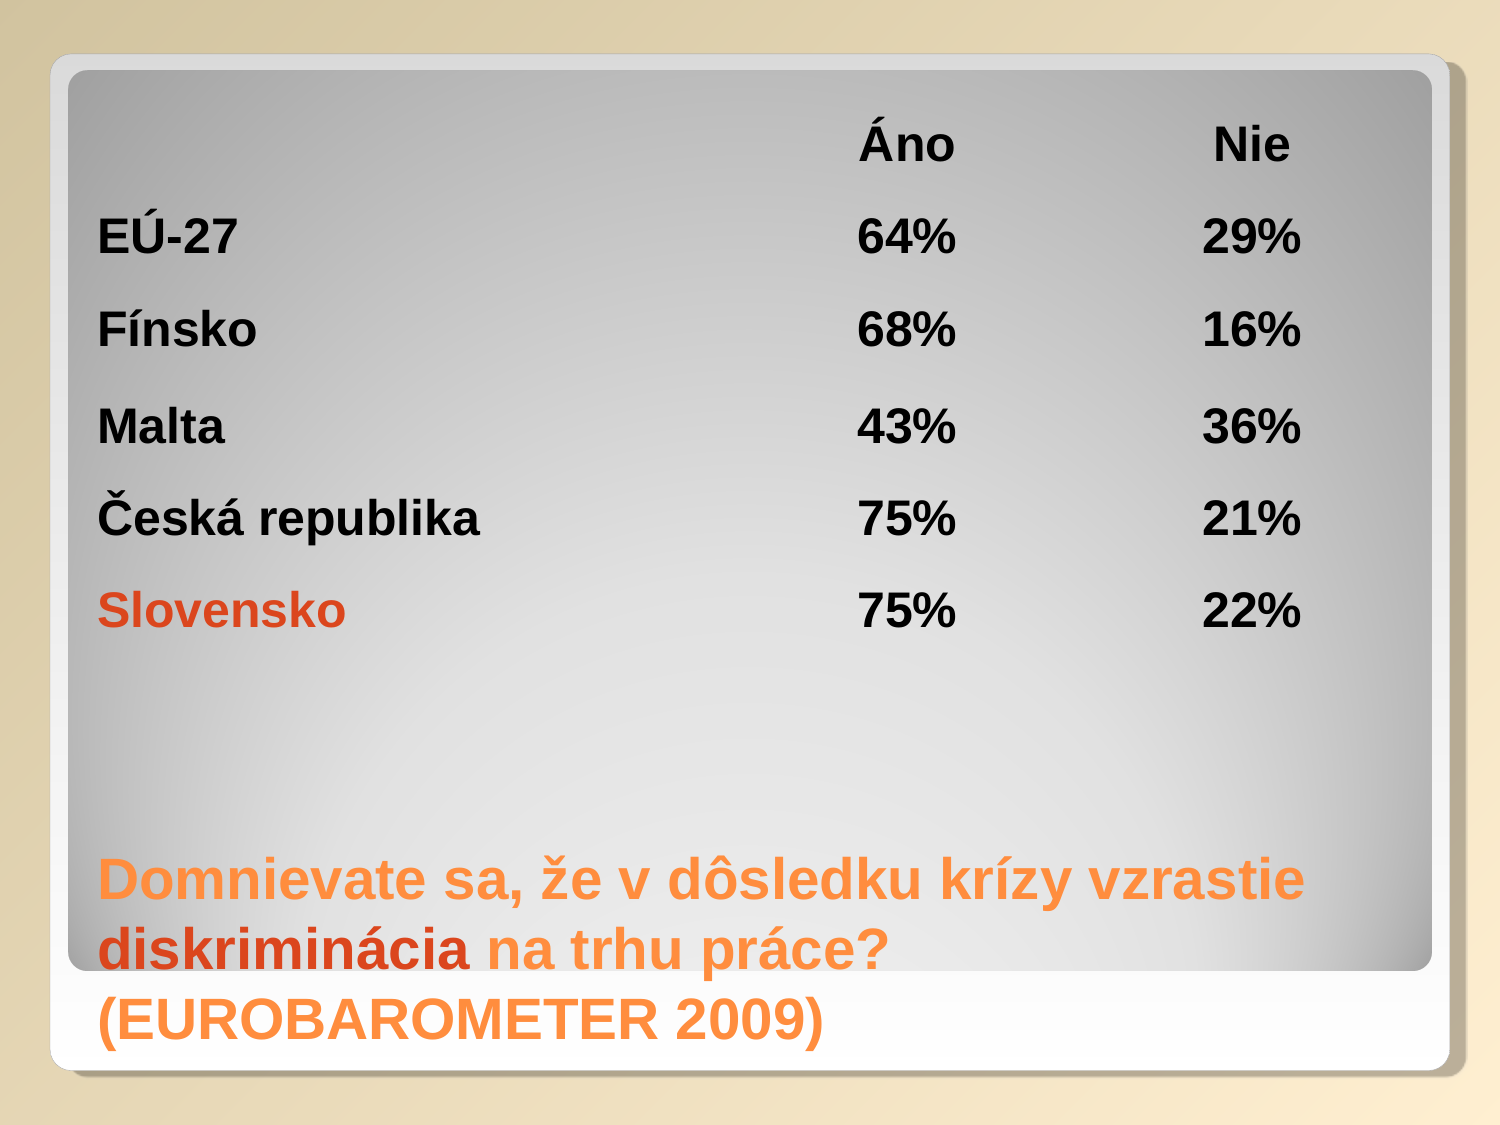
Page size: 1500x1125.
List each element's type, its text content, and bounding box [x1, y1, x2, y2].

table_cell 29% [1080, 179, 1425, 271]
table_cell 36% [1080, 364, 1425, 461]
table_header Nie [1080, 87, 1425, 179]
title Domnievate sa, že v dôsledku krízy vzrastie diskriminácia na trhu práce? (EUROBAROMETER 2009) [82, 817, 1426, 1059]
table_cell Fínsko [83, 271, 735, 364]
table_cell Malta [83, 364, 735, 461]
table_cell 64% [735, 179, 1080, 271]
table_cell 16% [1080, 271, 1425, 364]
table_cell 75% [735, 553, 1080, 645]
table_cell 43% [735, 364, 1080, 461]
table_cell 68% [735, 271, 1080, 364]
table_cell EÚ-27 [83, 179, 735, 271]
table_cell Slovensko [83, 553, 735, 645]
table_cell 22% [1080, 553, 1425, 645]
picture [67, 69, 1433, 972]
table_header Áno [735, 87, 1080, 179]
table_header [83, 87, 735, 179]
table_cell 75% [735, 461, 1080, 553]
table_cell Česká republika [83, 461, 735, 553]
table_cell 21% [1080, 461, 1425, 553]
